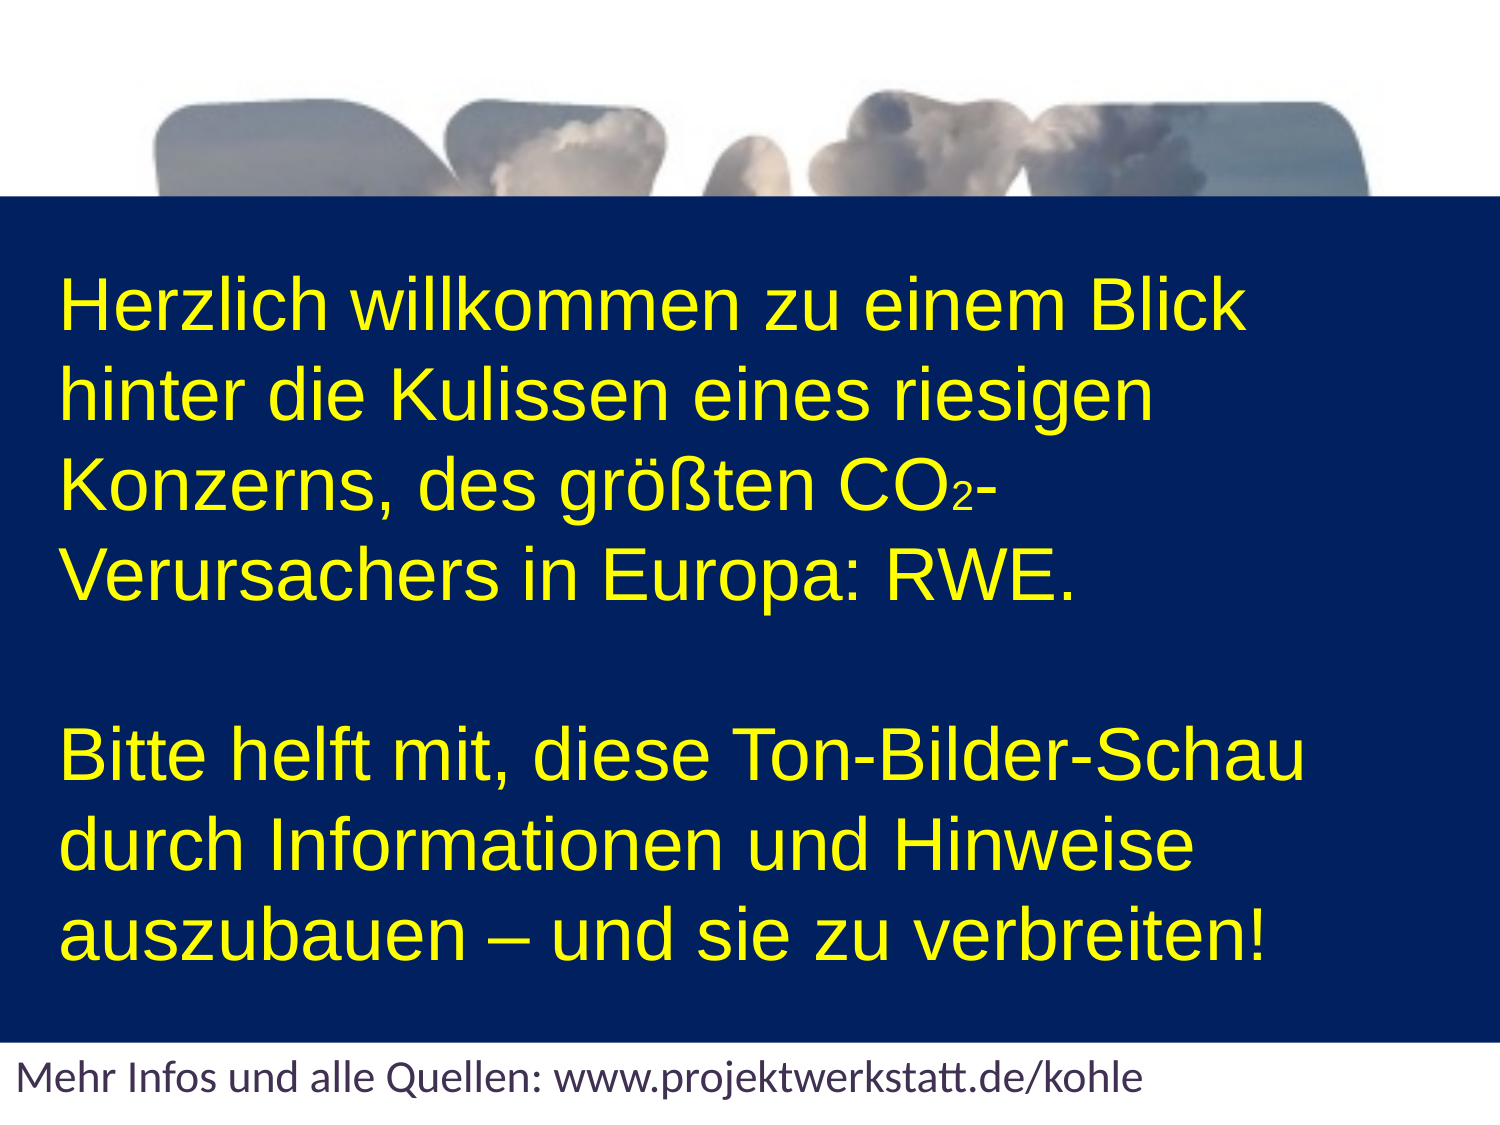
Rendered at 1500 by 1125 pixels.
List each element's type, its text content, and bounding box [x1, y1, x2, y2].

text_box Herzlich willkommen zu einem Blick hinter die Kulissen eines riesigen Konzerns, des größten CO2-Verursachers in Europa: RWE. Bitte helft mit, diese Ton-Bilder-Schau durch Informationen und Hinweise auszubauen – und sie zu verbreiten! [0, 196, 1500, 1043]
picture [135, 78, 1385, 196]
subtitle Seilschaften zwischen Konzern, Lobbyverbänden und Regierenden Mehr Infos und alle Quellen: www.projektwerkstatt.de/kohle [0, 1044, 1500, 1125]
